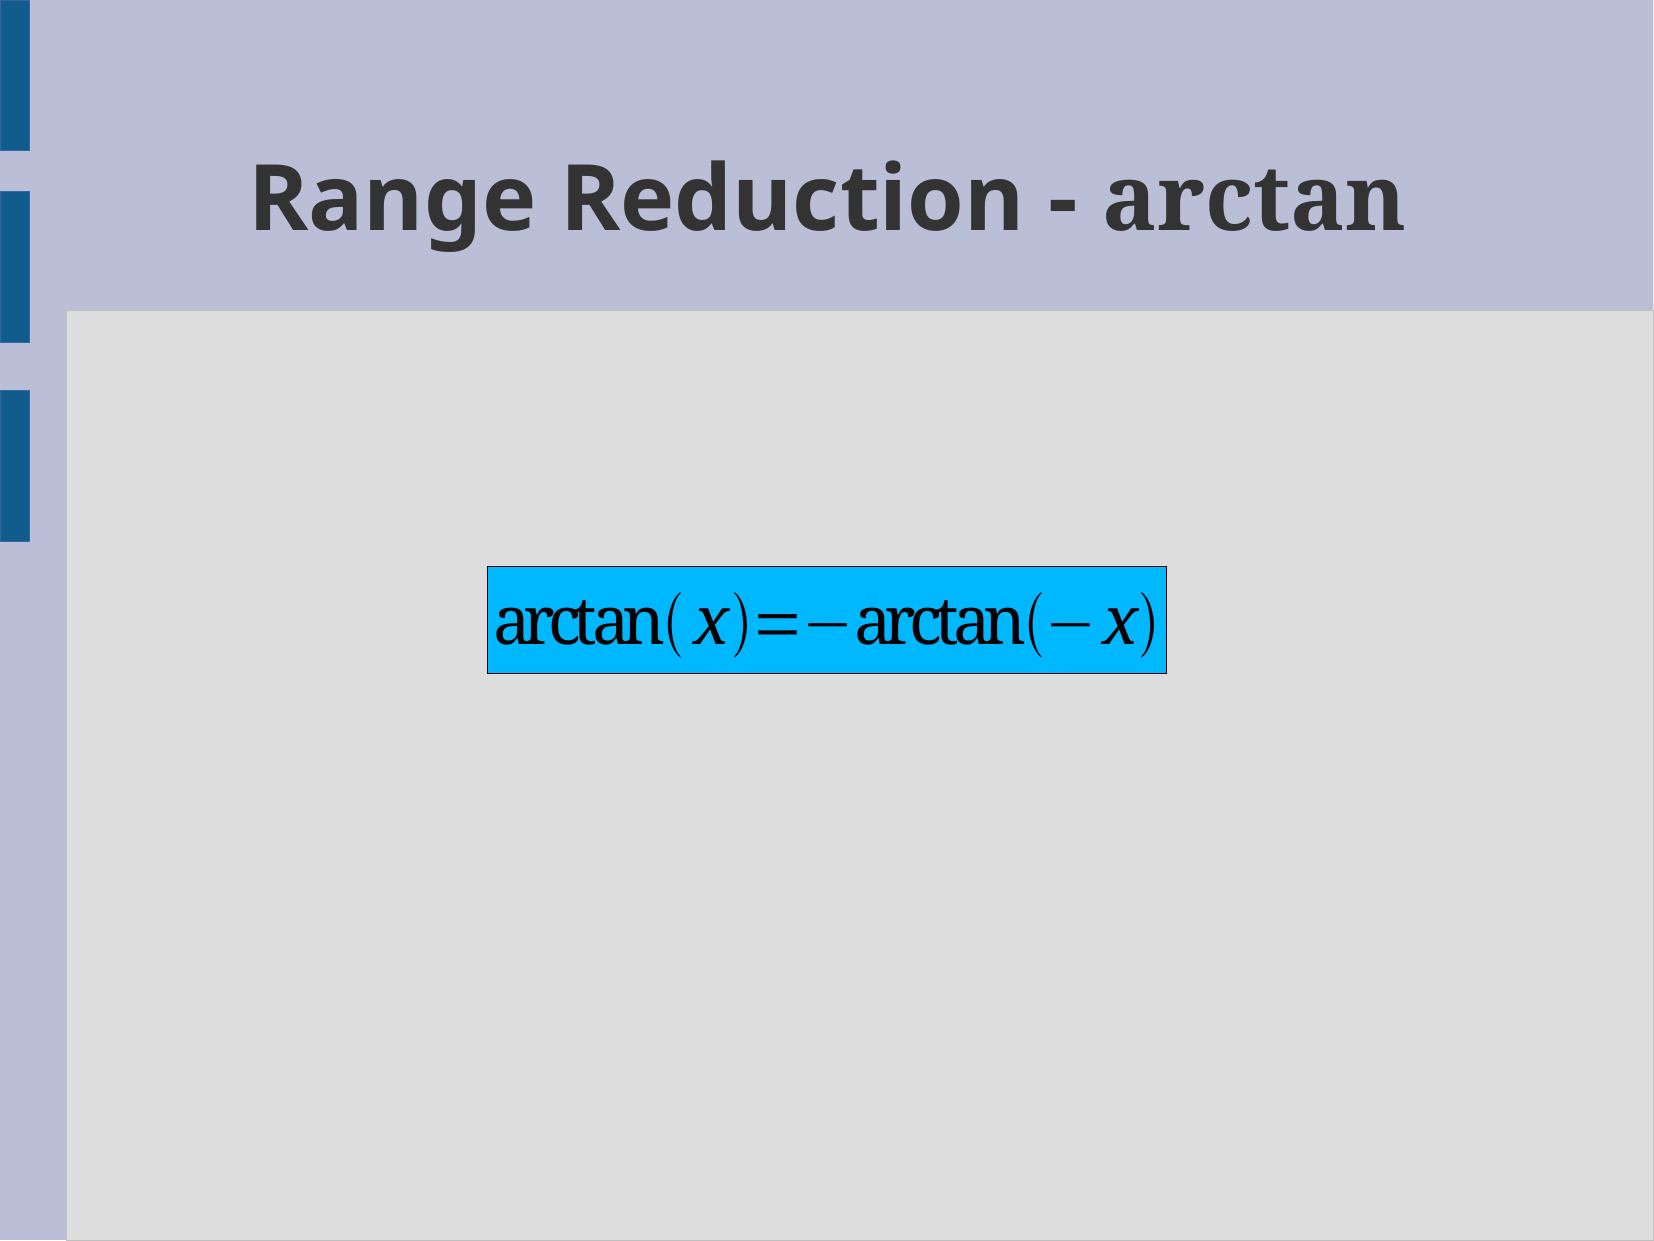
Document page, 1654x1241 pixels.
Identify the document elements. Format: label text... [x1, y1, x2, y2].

chart [487, 566, 1167, 674]
title Range Reduction - arctan [121, 91, 1534, 299]
